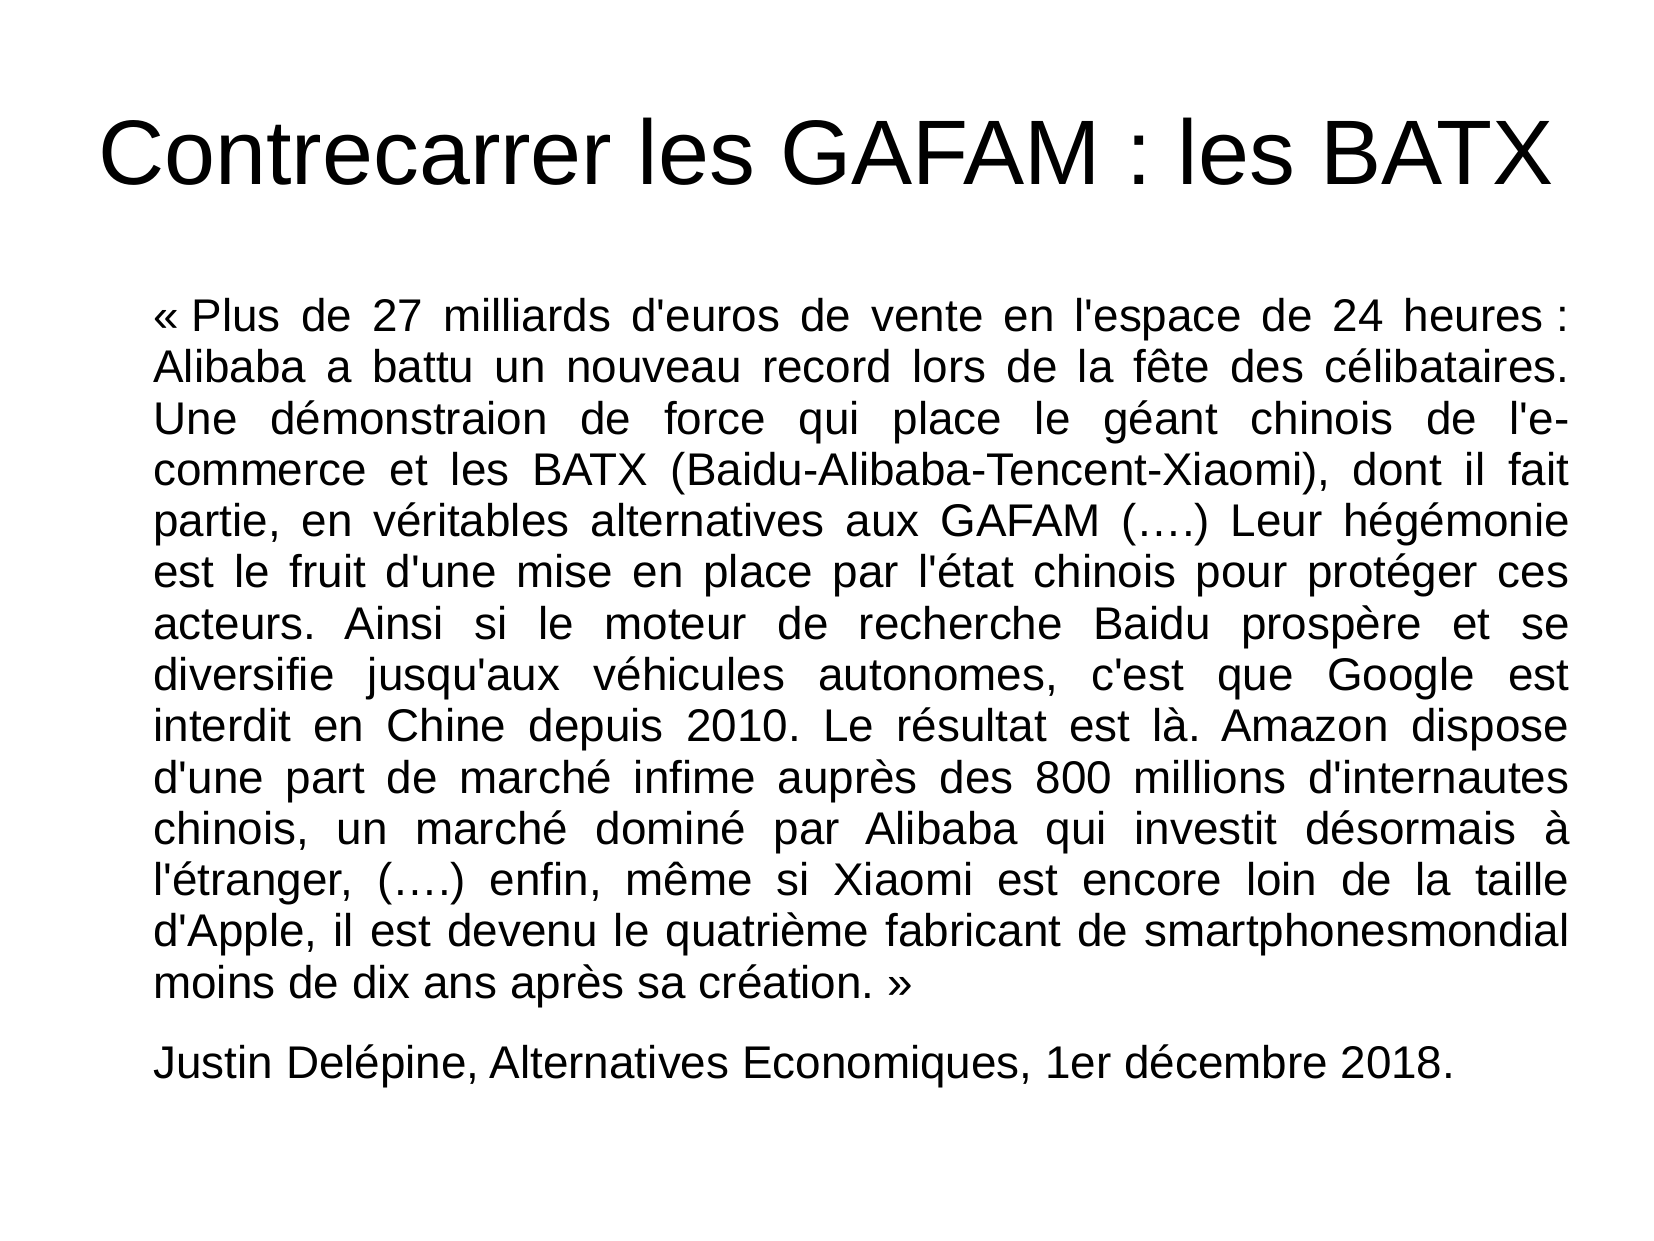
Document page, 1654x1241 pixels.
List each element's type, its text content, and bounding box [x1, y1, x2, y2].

list « Plus de 27 milliards d'euros de vente en l'espace de 24 heures : Alibaba a battu un nouveau record lors de la fête des célibataires. Une démonstraion de force qui place le géant chinois de l'e-commerce et les BATX (Baidu-Alibaba-Tencent-Xiaomi), dont il fait partie, en véritables alternatives aux GAFAM (….) Leur hégémonie est le fruit d'une mise en place par l'état chinois pour protéger ces acteurs. Ainsi si le moteur de recherche Baidu prospère et se diversifie jusqu'aux véhicules autonomes, c'est que Google est interdit en Chine depuis 2010. Le résultat est là. Amazon dispose d'une part de marché infime auprès des 800 millions d'internautes chinois, un marché dominé par Alibaba qui investit désormais à l'étranger, (….) enfin, même si Xiaomi est encore loin de la taille d'Apple, il est devenu le quatrième fabricant de smartphonesmondial moins de dix ans après sa création. » Justin Delépine, Alternatives Economiques, 1er décembre 2018. [82, 290, 1571, 1109]
title Contrecarrer les GAFAM : les BATX [82, 49, 1571, 257]
